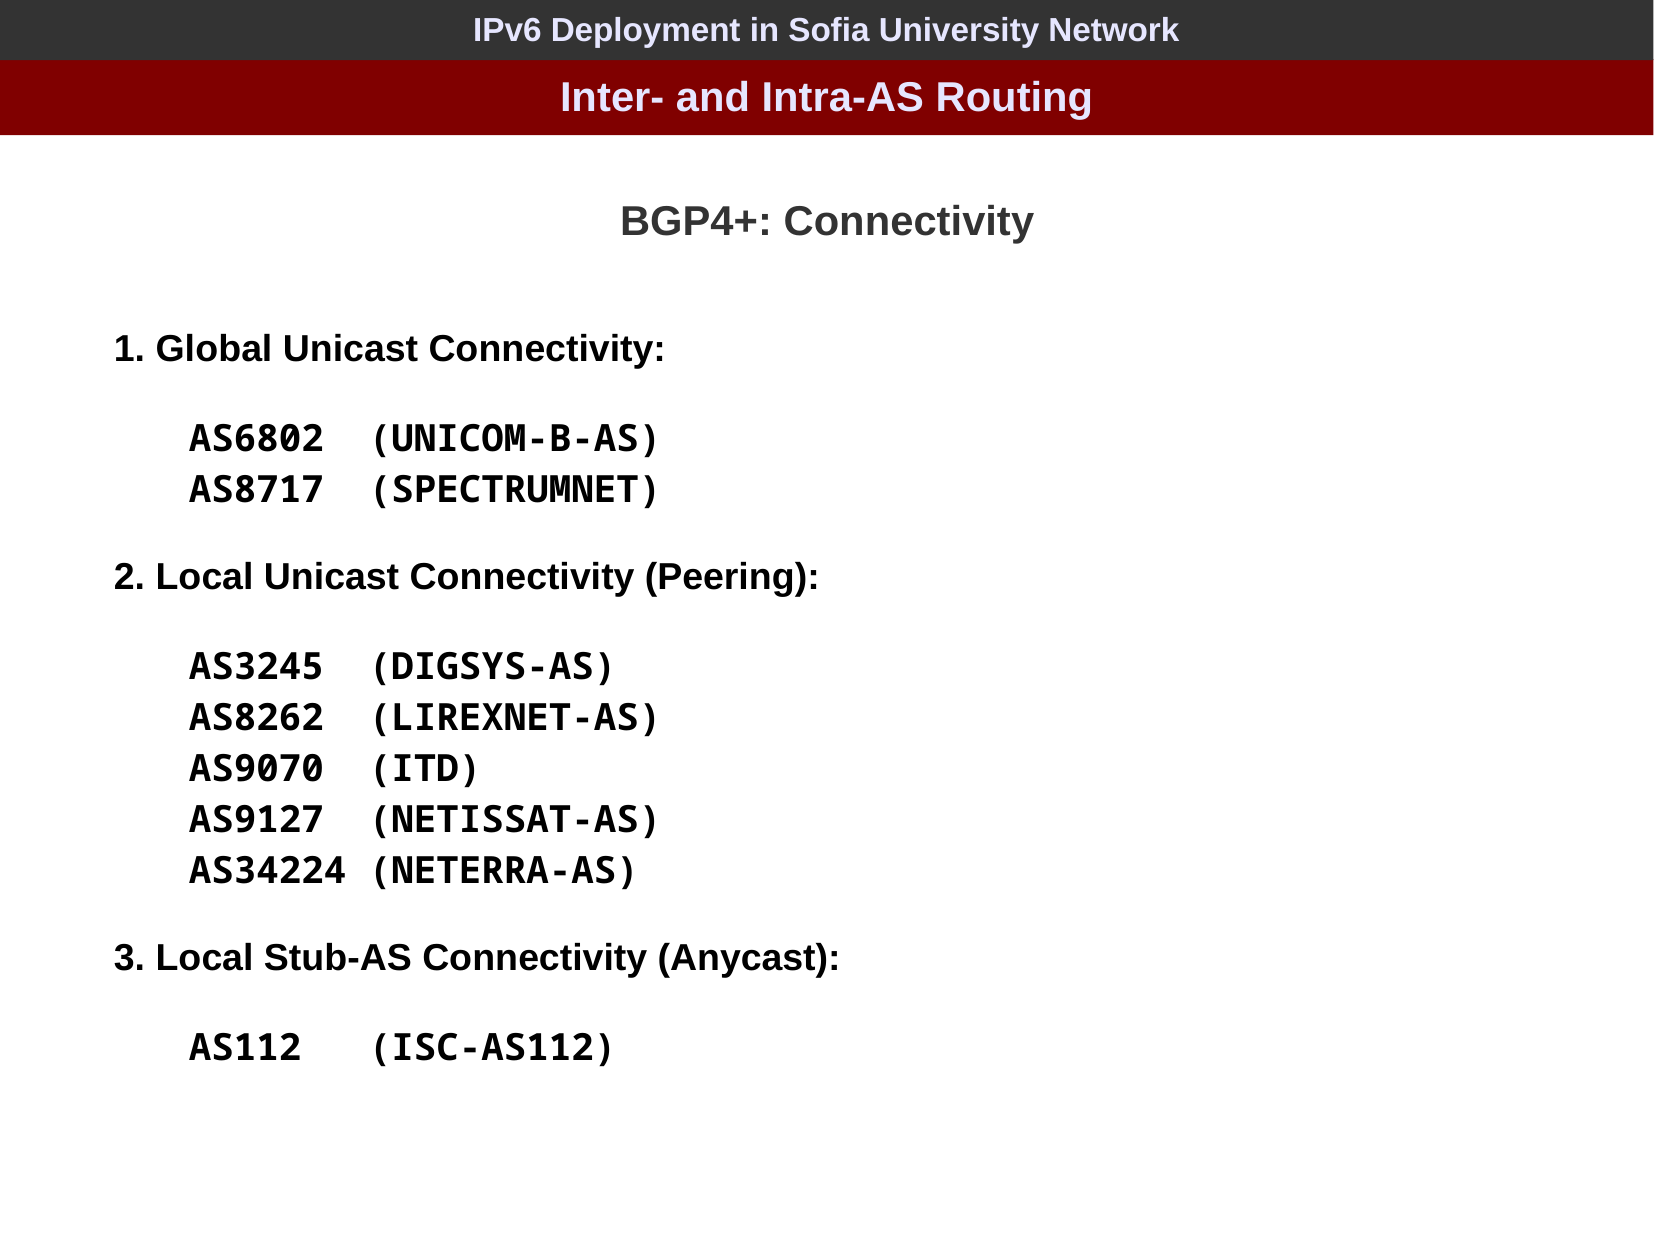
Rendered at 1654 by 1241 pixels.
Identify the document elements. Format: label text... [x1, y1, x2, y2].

text_box BGP4+: Connectivity [30, 183, 1625, 260]
text_box 1. Global Unicast Connectivity: AS6802 (UNICOM-B-AS) AS8717 (SPECTRUMNET) 2. Local Unicast Connectivity (Peering): AS3245 (DIGSYS-AS) AS8262 (LIREXNET-AS) AS9070 (ITD) AS9127 (NETISSAT-AS) AS34224 (NETERRA-AS) 3. Local Stub-AS Connectivity (Anycast): AS112 (ISC-AS112) [99, 320, 1621, 1147]
text_box Inter- and Intra-AS Routing [0, 61, 1654, 136]
text_box IPv6 Deployment in Sofia University Network [0, 0, 1654, 61]
